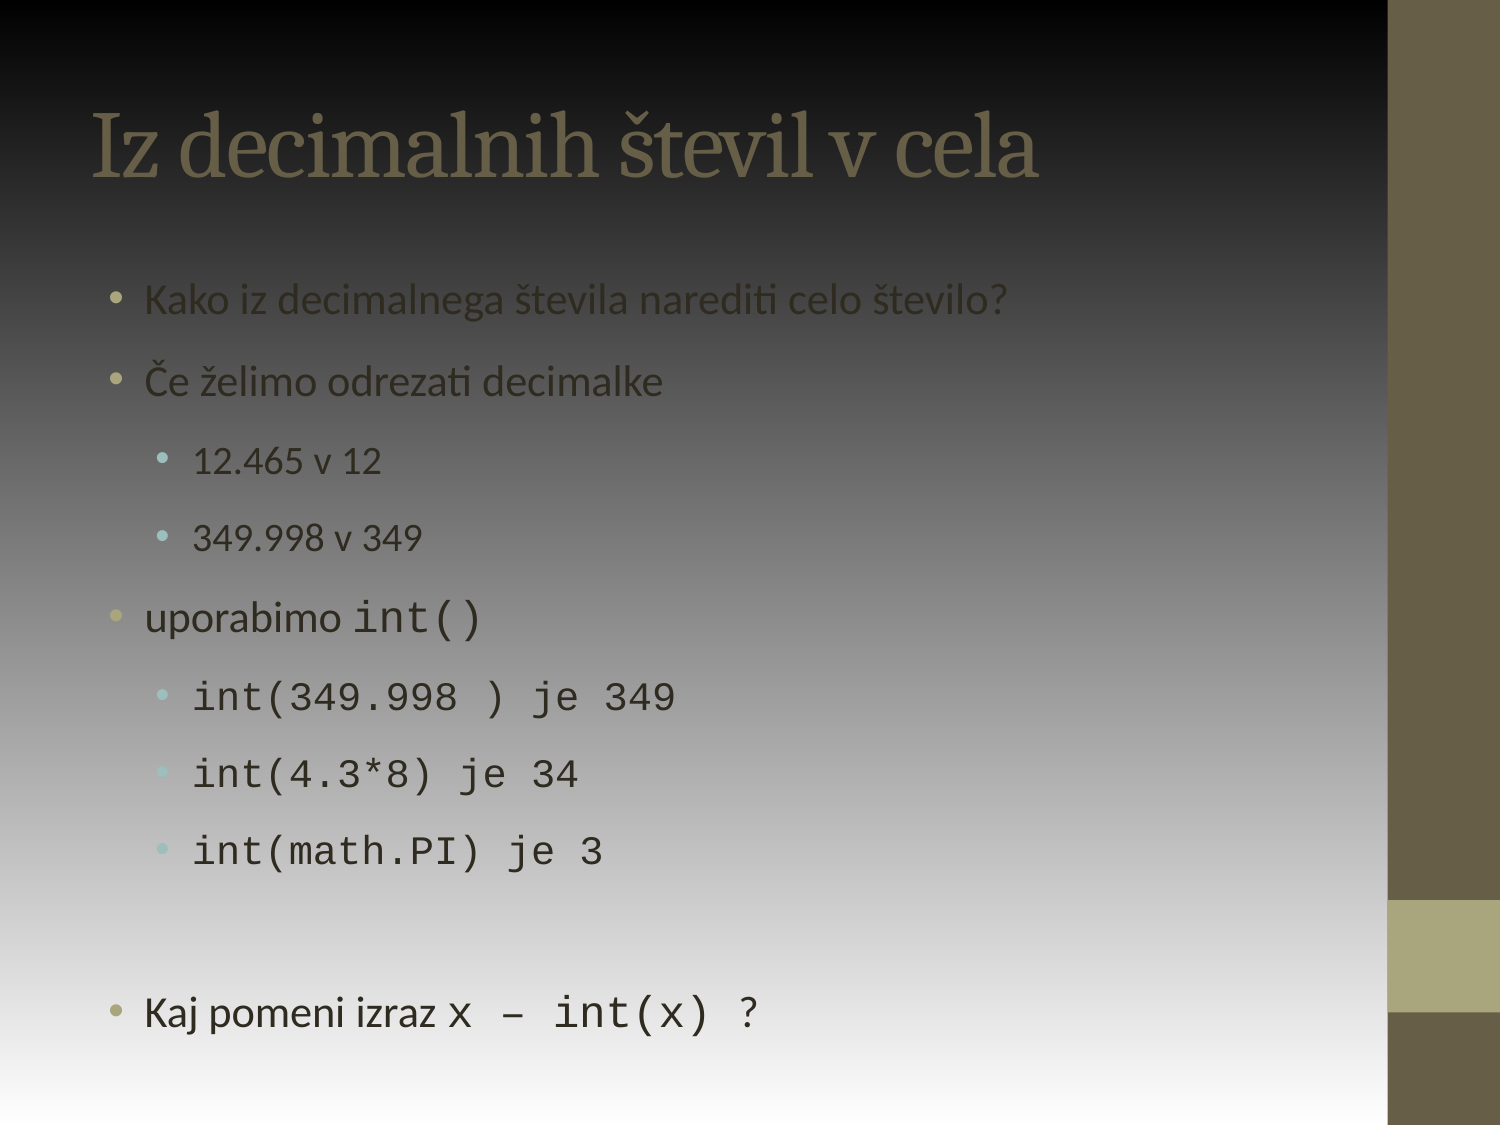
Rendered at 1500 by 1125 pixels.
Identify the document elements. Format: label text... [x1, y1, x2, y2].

list Kako iz decimalnega števila narediti celo število? Če želimo odrezati decimalke 12.465 v 12 349.998 v 349 uporabimo int() int(349.998 ) je 349 int(4.3*8) je 34 int(math.PI) je 3 Kaj pomeni izraz x – int(x) ? [75, 262, 1325, 1050]
title Iz decimalnih števil v cela [75, 45, 1325, 233]
